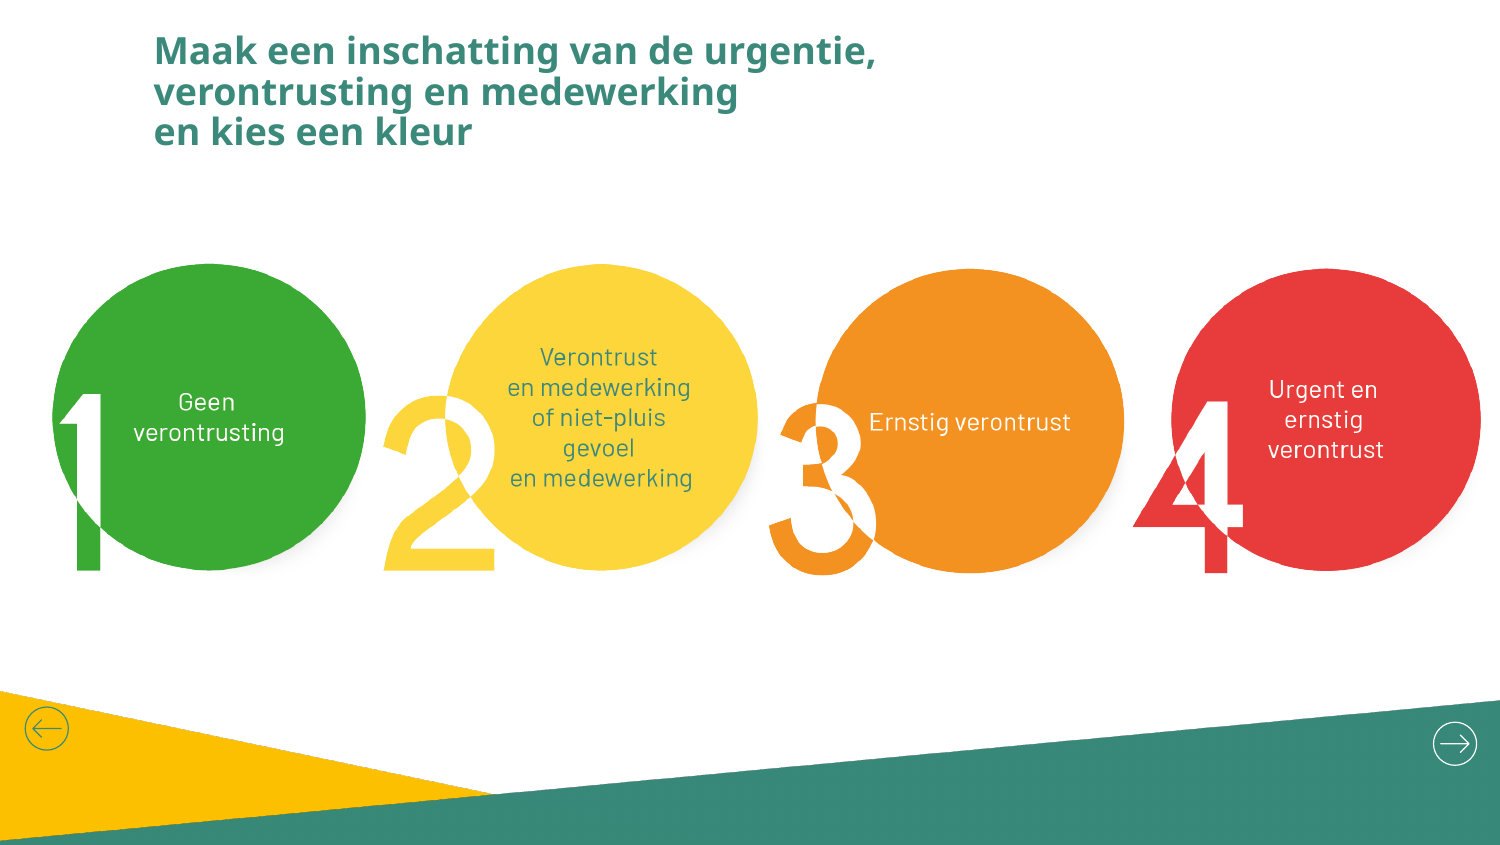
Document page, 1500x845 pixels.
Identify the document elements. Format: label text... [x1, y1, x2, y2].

picture [1426, 715, 1484, 772]
title Maak een inschatting van de urgentie, verontrusting en medewerking en kies een kleur [153, 0, 940, 154]
picture [18, 700, 76, 757]
picture [383, 264, 1483, 577]
picture [52, 263, 366, 581]
